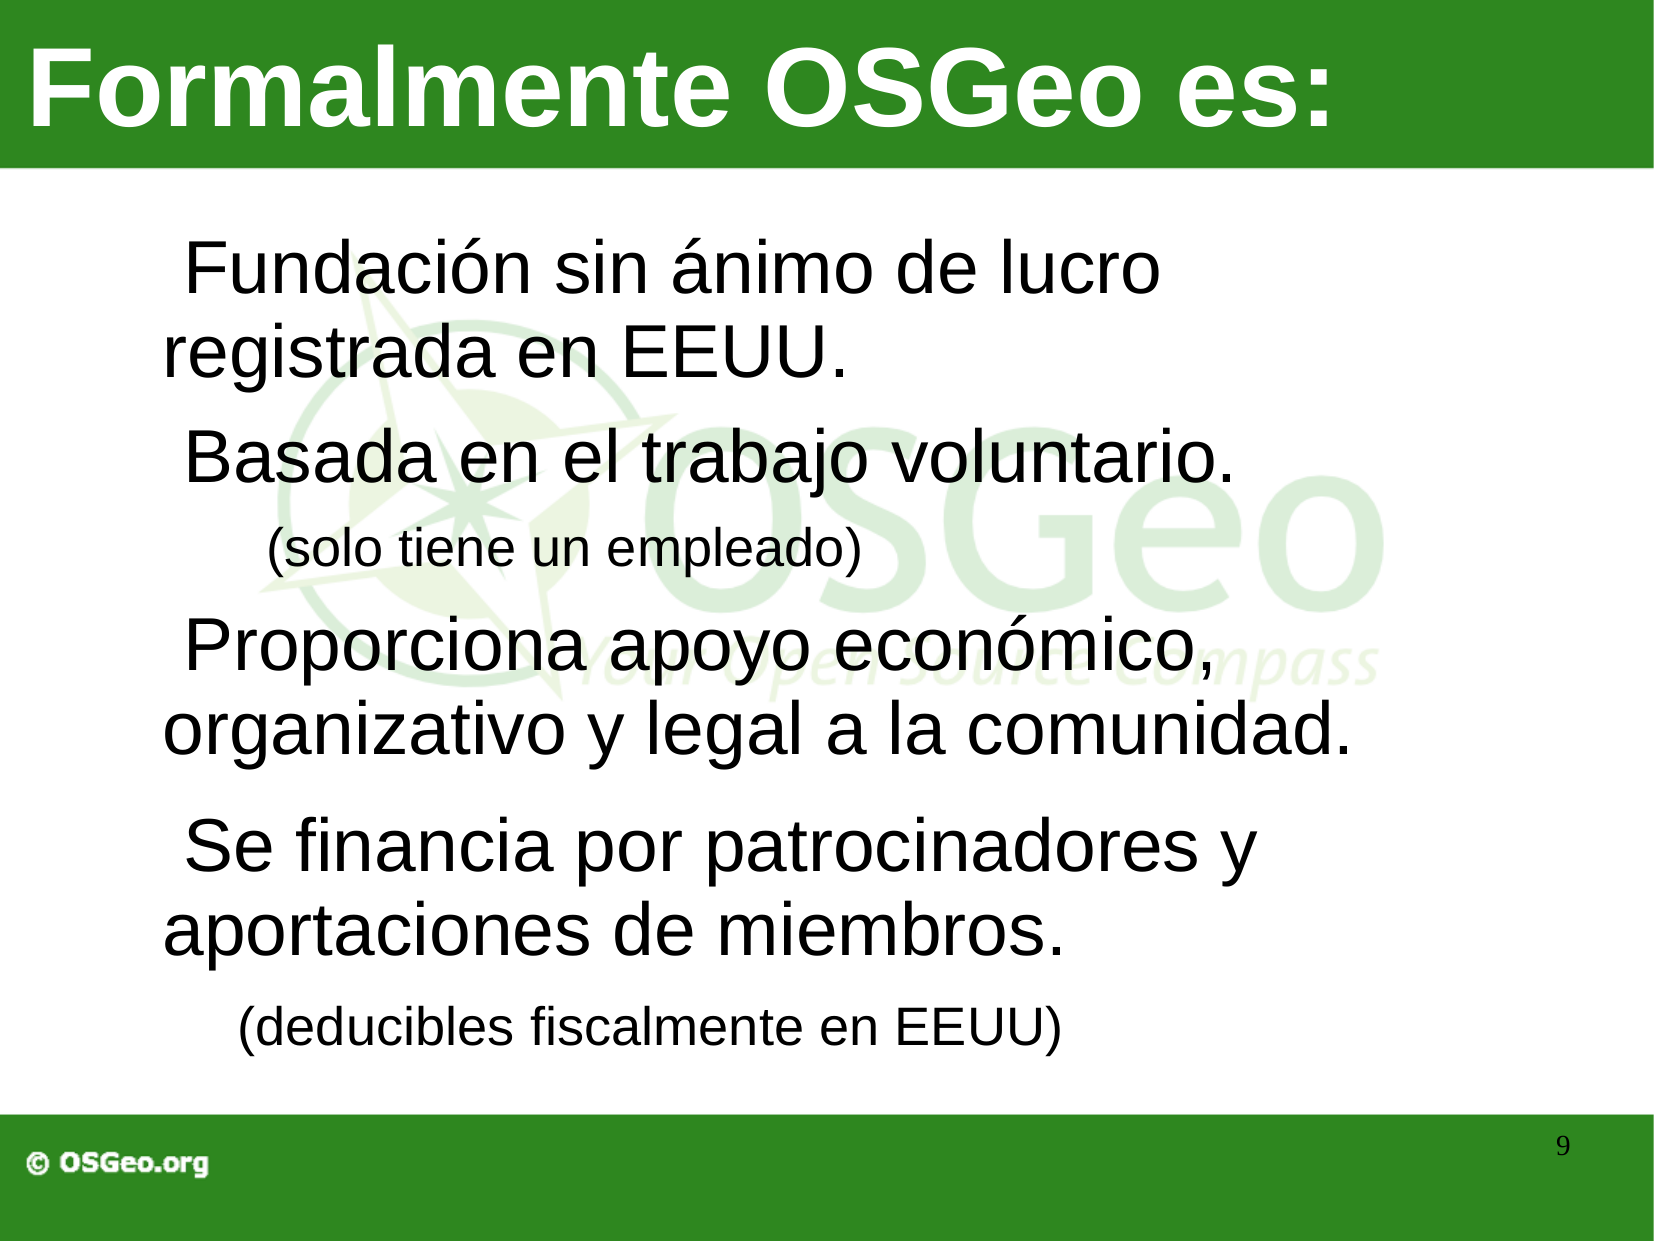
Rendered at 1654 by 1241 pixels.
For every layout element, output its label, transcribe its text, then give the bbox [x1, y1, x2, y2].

text_box Basada en el trabajo voluntario. (solo tiene un empleado) [147, 407, 1359, 595]
text_box Proporciona apoyo económico, organizativo y legal a la comunidad. [147, 595, 1447, 796]
text_box Fundación sin ánimo de lucro registrada en EEUU. [147, 218, 1506, 420]
picture [0, 0, 1654, 1241]
text_box Formalmente OSGeo es: [11, 17, 1353, 178]
text_box Se financia por patrocinadores y aportaciones de miembros. (deducibles fiscalmente en EEUU) [147, 796, 1447, 1090]
